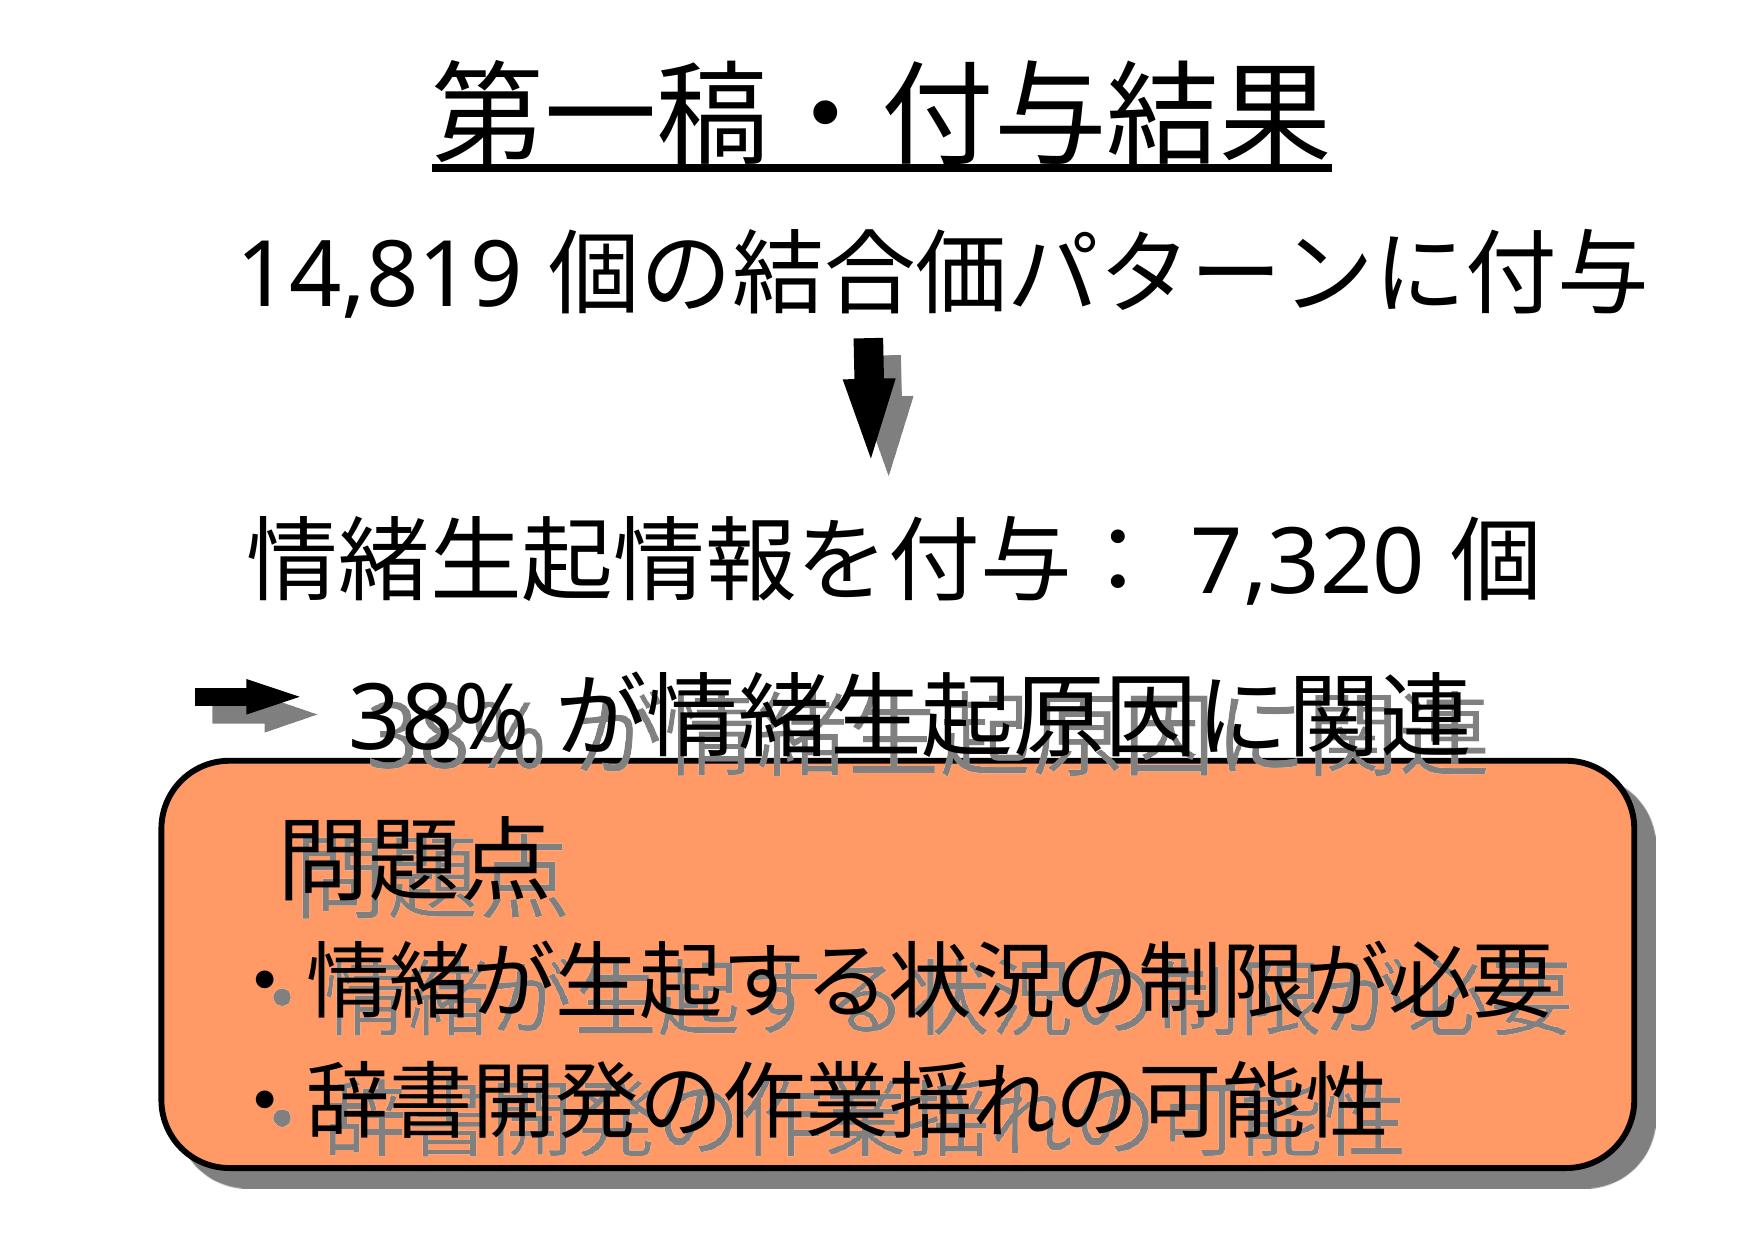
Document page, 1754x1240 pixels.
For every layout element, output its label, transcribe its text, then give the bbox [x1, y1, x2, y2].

text_box [1365, 760, 1384, 769]
text_box 14,819個の結合価パターンに付与 [236, 200, 1637, 311]
text_box 38%が情緒生起原因に関連 [345, 640, 1430, 757]
title 第一稿・付与結果 [132, 0, 1631, 213]
text_box ・情緒が生起する状況の制限が必要 ・辞書開発の作業揺れの可能性 [220, 911, 1559, 1118]
text_box [808, 760, 831, 765]
text_box 問題点 [274, 783, 556, 900]
text_box [1138, 760, 1200, 764]
text_box [161, 760, 1635, 1169]
text_box 情緒生起情報を付与：7,320個 [246, 487, 1637, 673]
